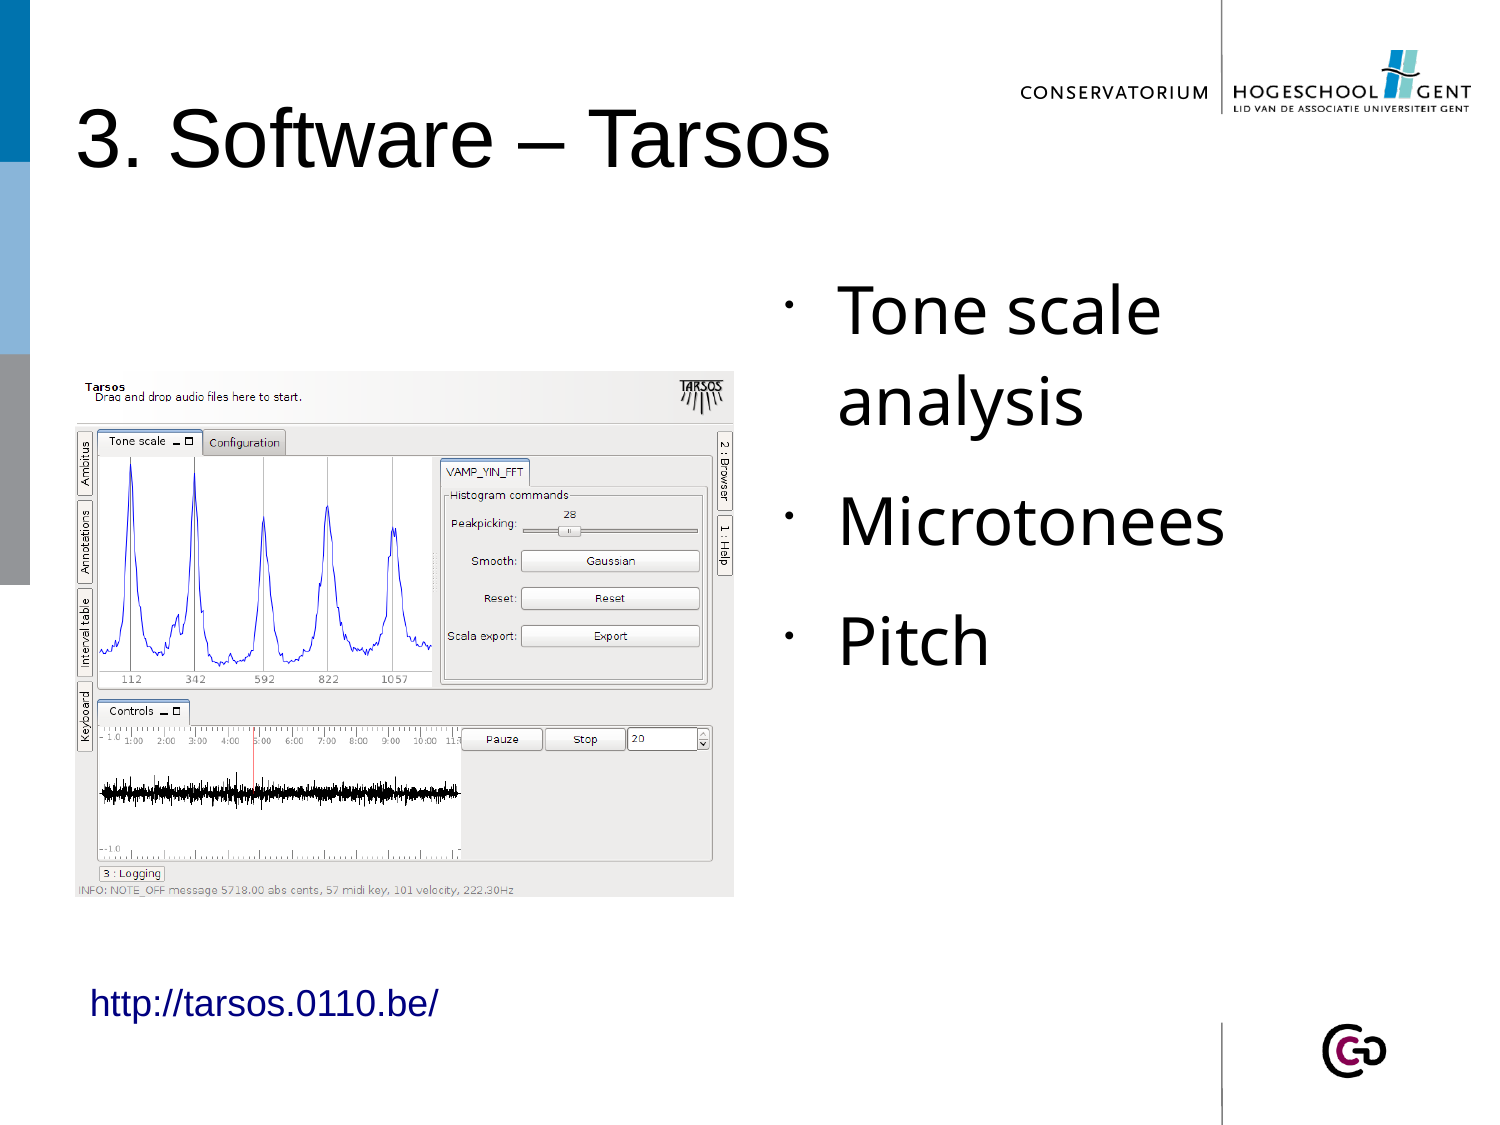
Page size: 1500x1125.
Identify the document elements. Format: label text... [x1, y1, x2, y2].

list Tone scale analysis Microtonees Pitch [766, 263, 1426, 991]
title 3. Software – Tarsos [75, 44, 1425, 233]
picture [75, 371, 734, 897]
text_box http://tarsos.0110.be/ [75, 975, 499, 1045]
picture [1425, 50, 1471, 112]
picture [0, 162, 30, 585]
picture [1298, 1011, 1410, 1090]
